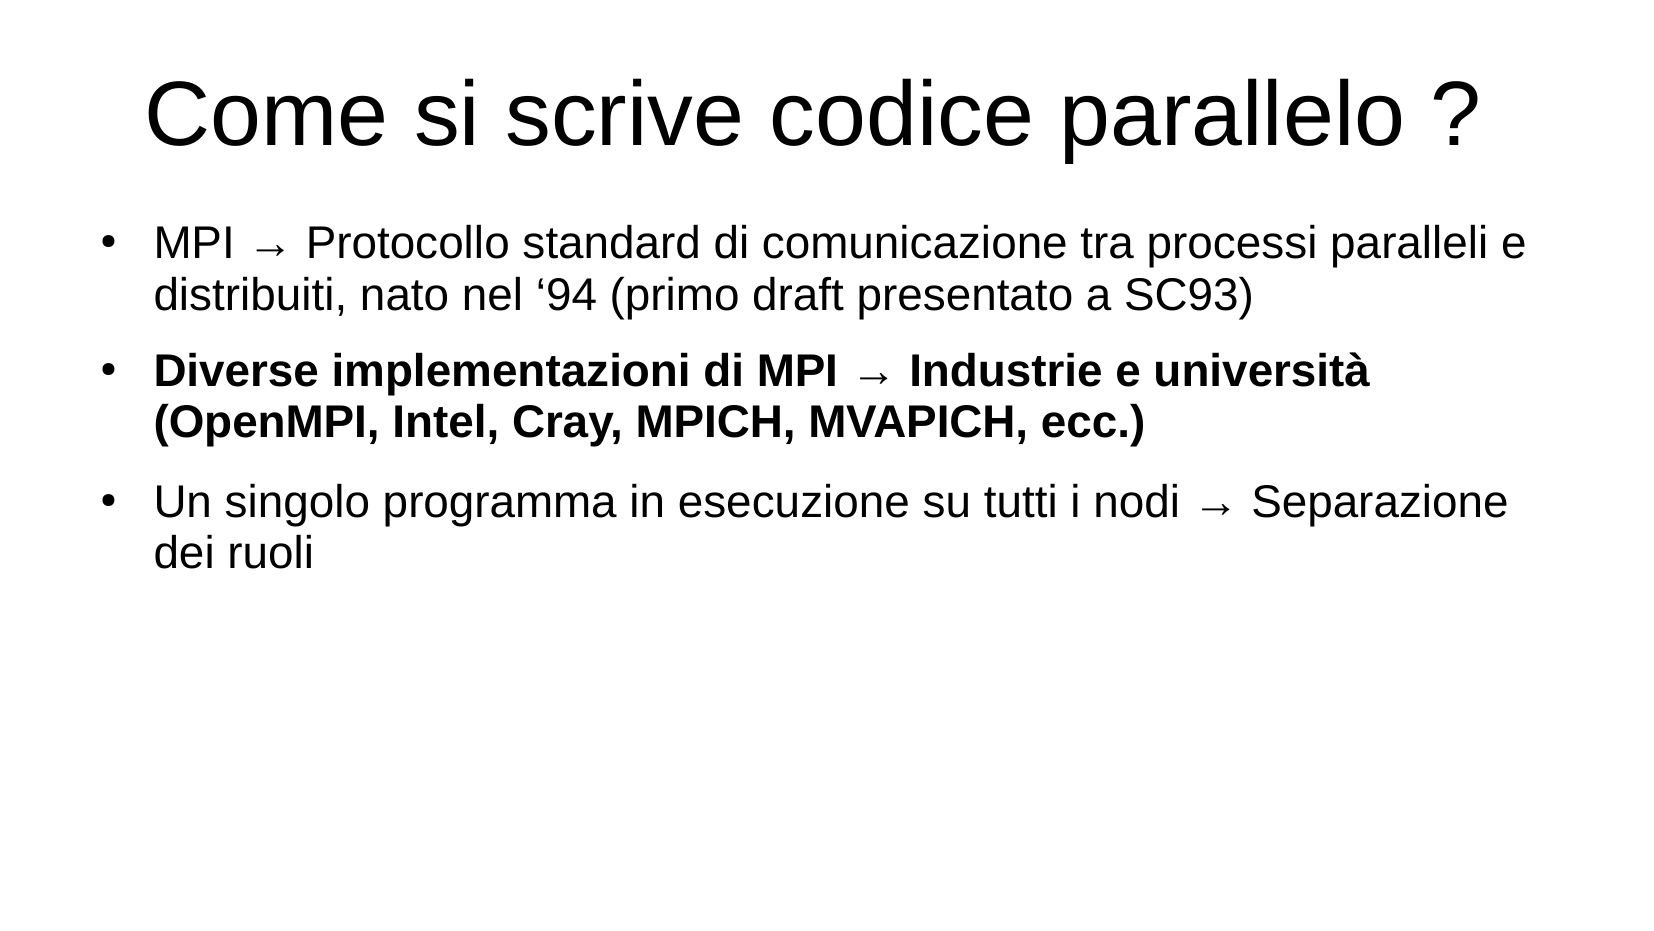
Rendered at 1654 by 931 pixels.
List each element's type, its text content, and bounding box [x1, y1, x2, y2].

list MPI → Protocollo standard di comunicazione tra processi paralleli e distribuiti, nato nel ‘94 (primo draft presentato a SC93) Diverse implementazioni di MPI → Industrie e università (OpenMPI, Intel, Cray, MPICH, MVAPICH, ecc.) Un singolo programma in esecuzione su tutti i nodi → Separazione dei ruoli [82, 217, 1571, 863]
title Come si scrive codice parallelo ? [82, 36, 1571, 192]
